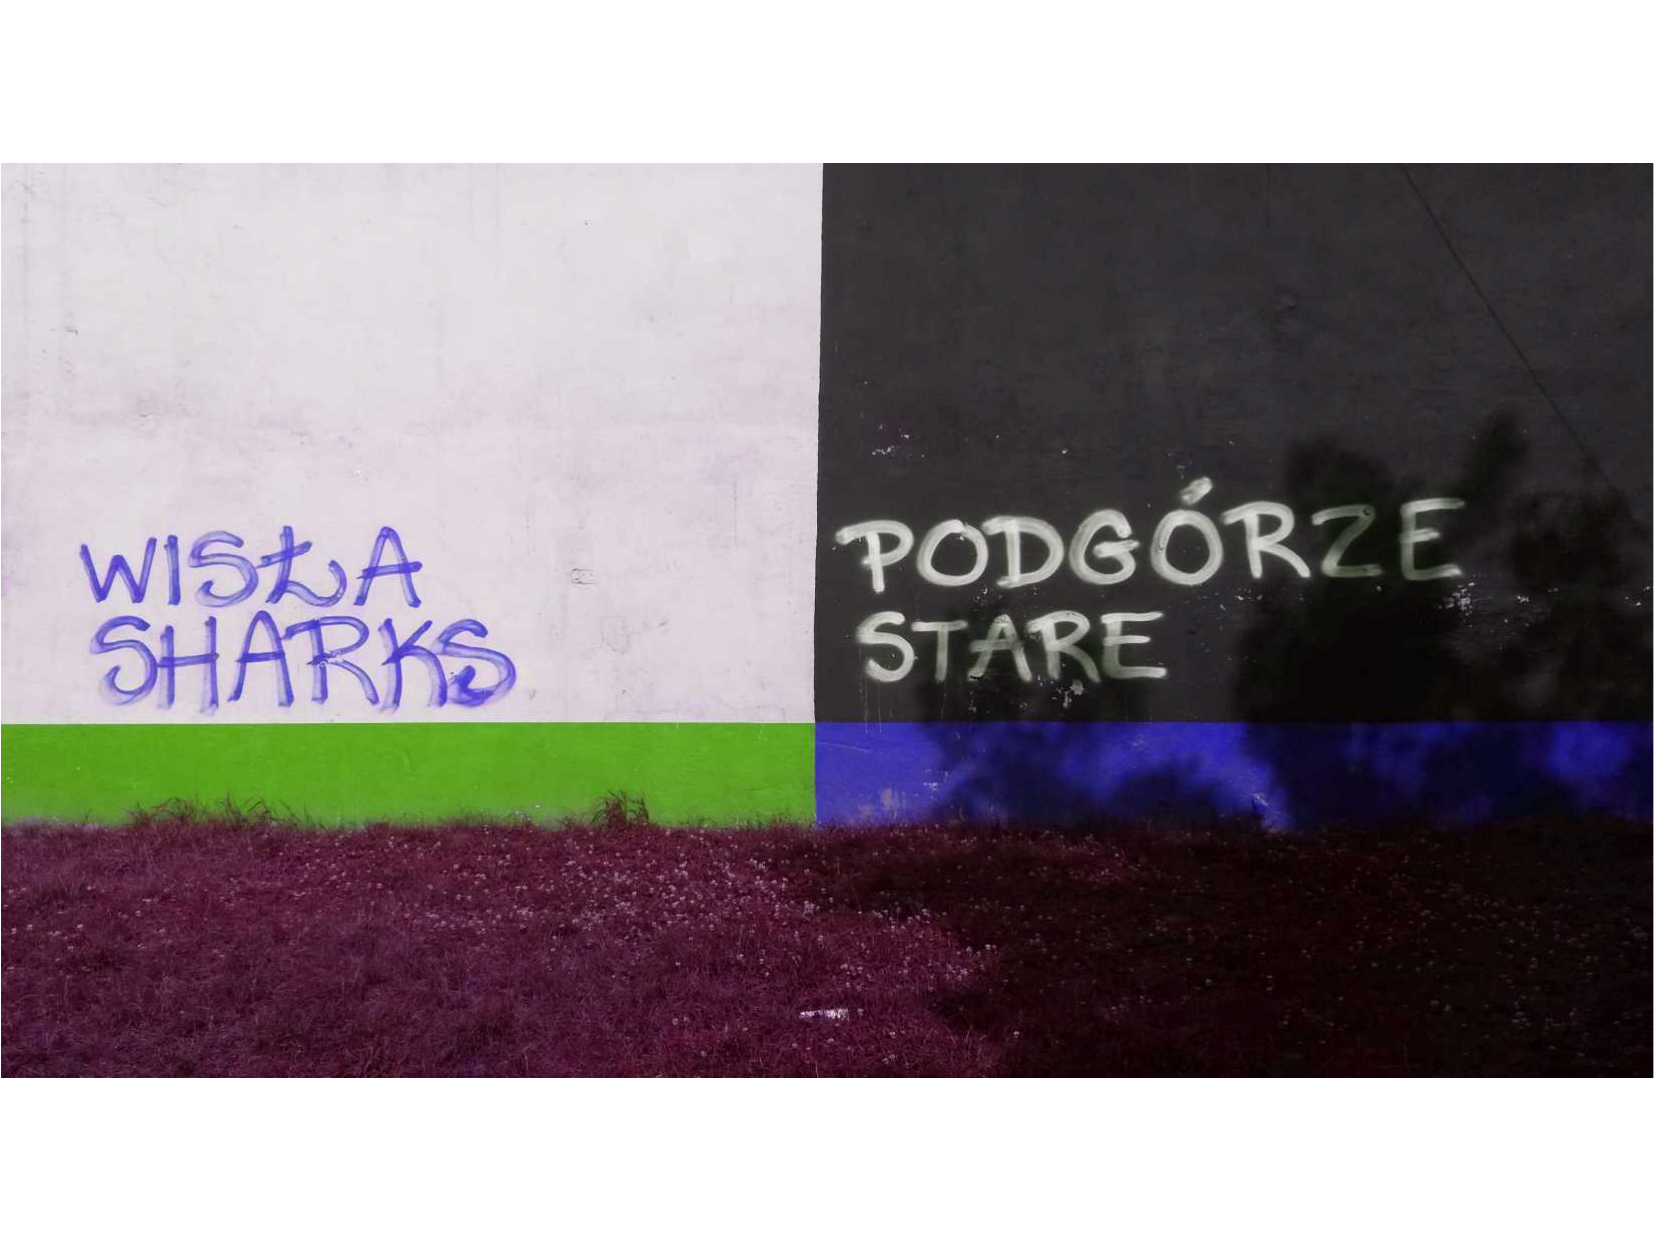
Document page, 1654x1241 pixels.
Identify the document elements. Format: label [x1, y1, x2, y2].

picture [1, 163, 1654, 1078]
